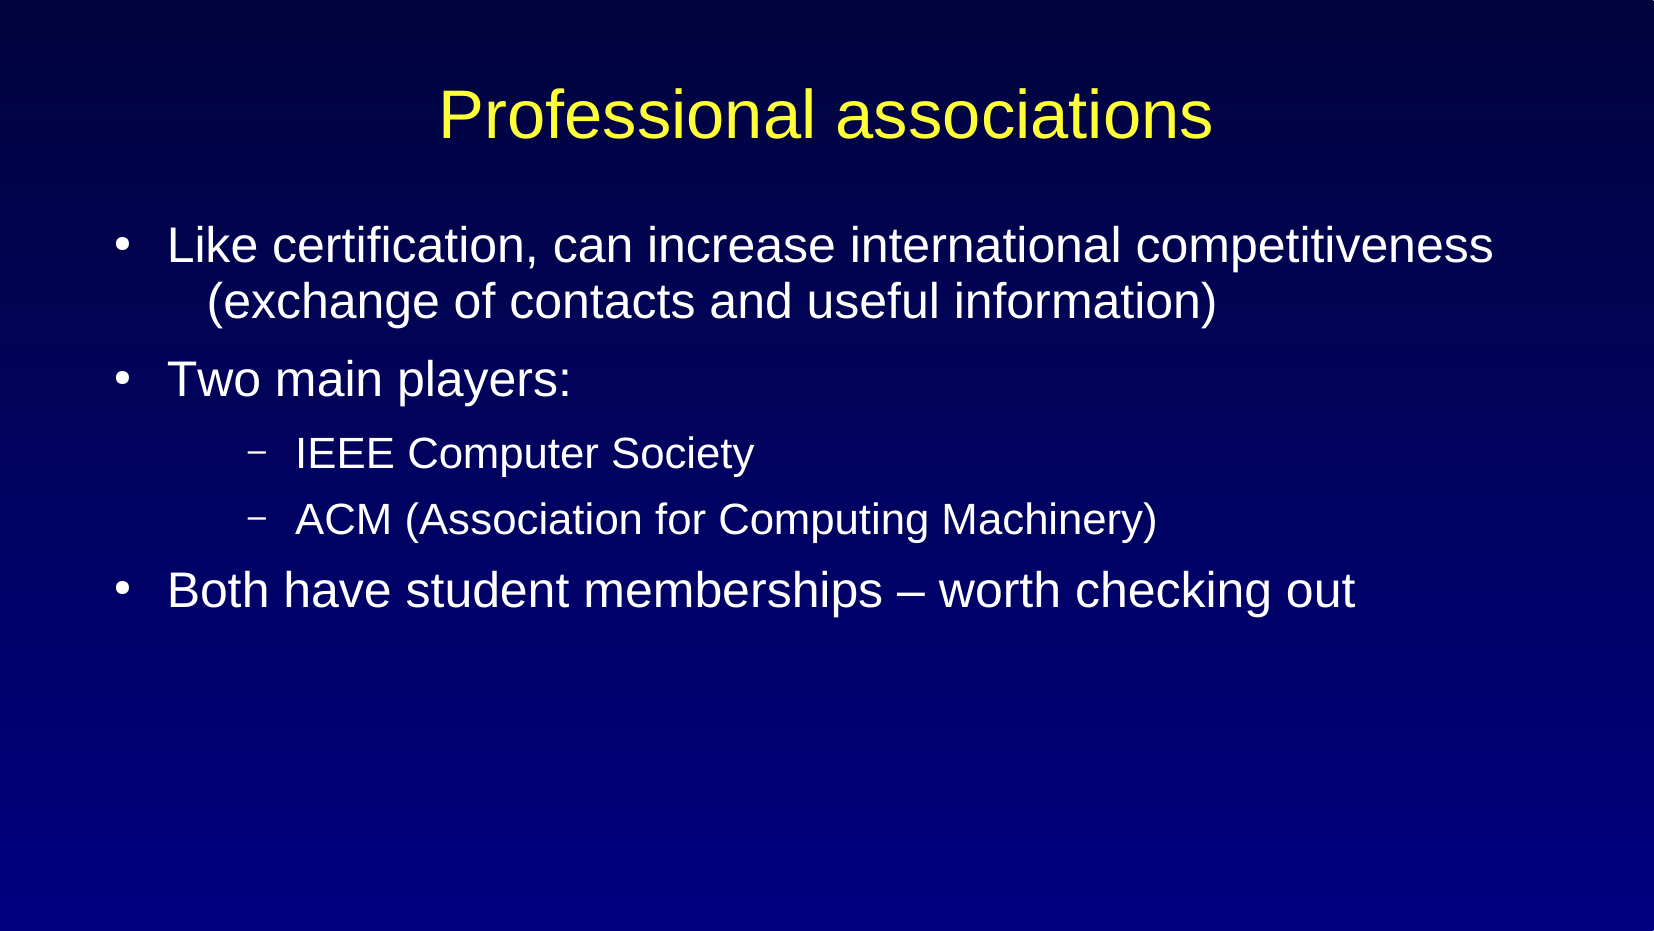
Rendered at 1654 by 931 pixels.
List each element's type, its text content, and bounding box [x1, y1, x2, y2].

list Like certification, can increase international competitiveness (exchange of contacts and useful information) Two main players: IEEE Computer Society ACM (Association for Computing Machinery) Both have student memberships – worth checking out [82, 217, 1571, 758]
title Professional associations [82, 37, 1571, 193]
